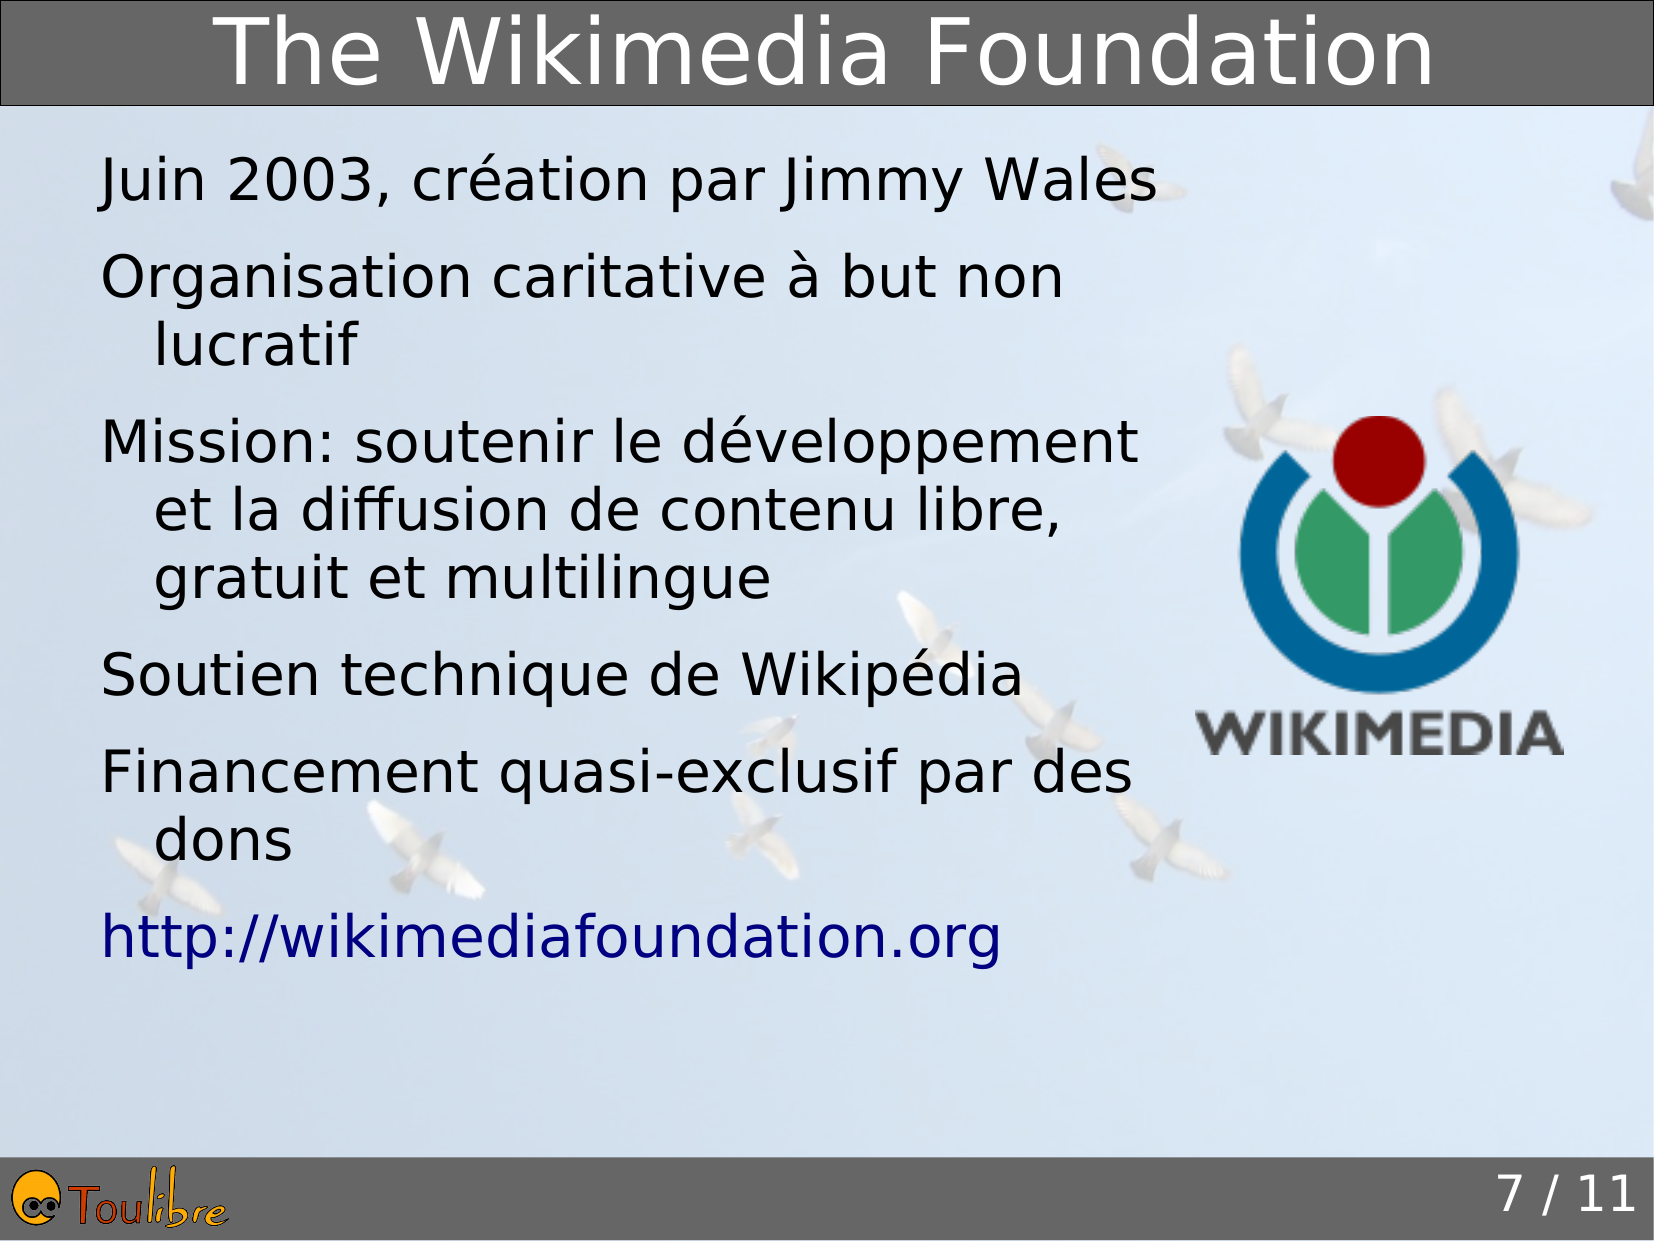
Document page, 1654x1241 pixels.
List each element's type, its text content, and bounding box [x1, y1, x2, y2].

title The Wikimedia Foundation [0, 0, 1654, 107]
picture [1195, 416, 1564, 755]
list Juin 2003, création par Jimmy Wales Organisation caritative à but non lucratif Mission: soutenir le développement et la diffusion de contenu libre, gratuit et multilingue Soutien technique de Wikipédia Financement quasi-exclusif par des dons http://wikimediafoundation.org [82, 146, 1174, 1108]
picture [11, 1165, 229, 1228]
